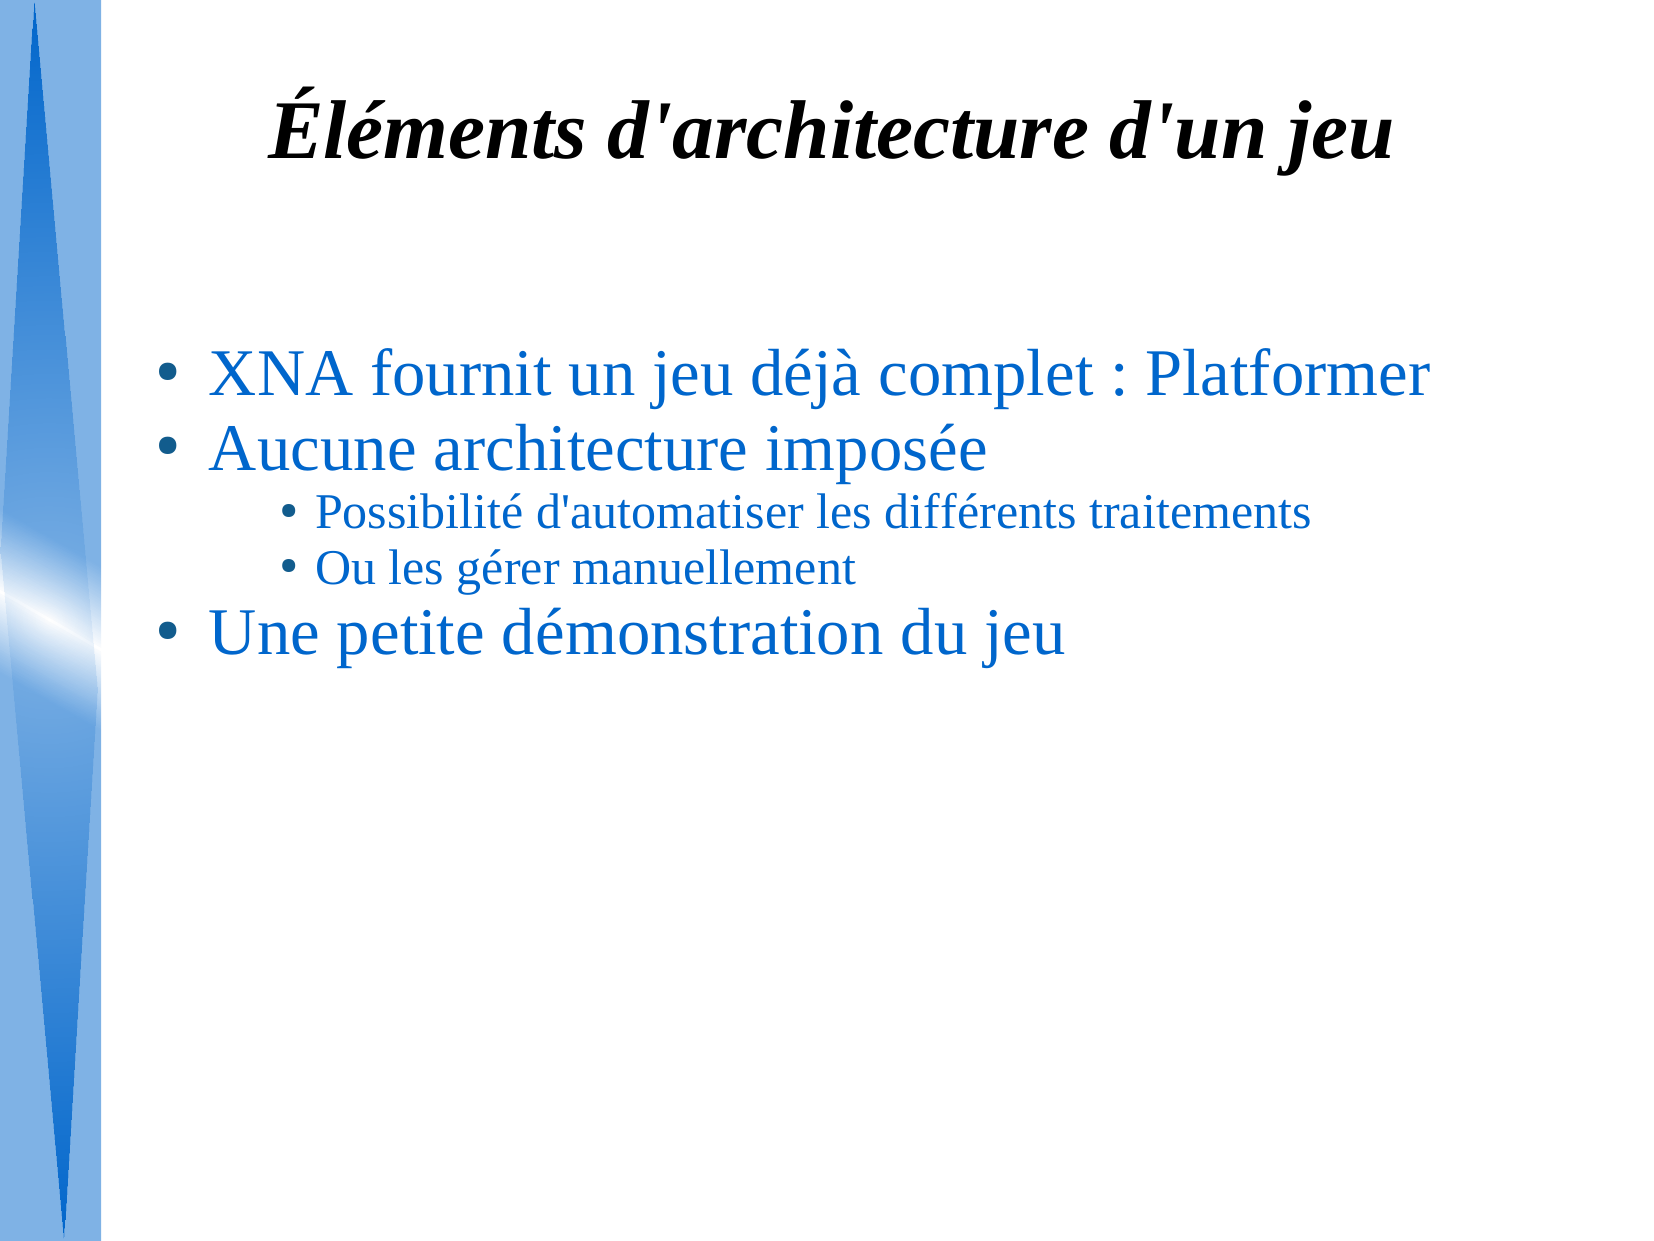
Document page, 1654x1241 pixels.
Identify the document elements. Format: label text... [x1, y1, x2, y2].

list XNA fournit un jeu déjà complet : Platformer Aucune architecture imposée Possibilité d'automatiser les différents traitements Ou les gérer manuellement Une petite démonstration du jeu [138, 336, 1527, 1141]
title Éléments d'architecture d'un jeu [138, 84, 1527, 177]
